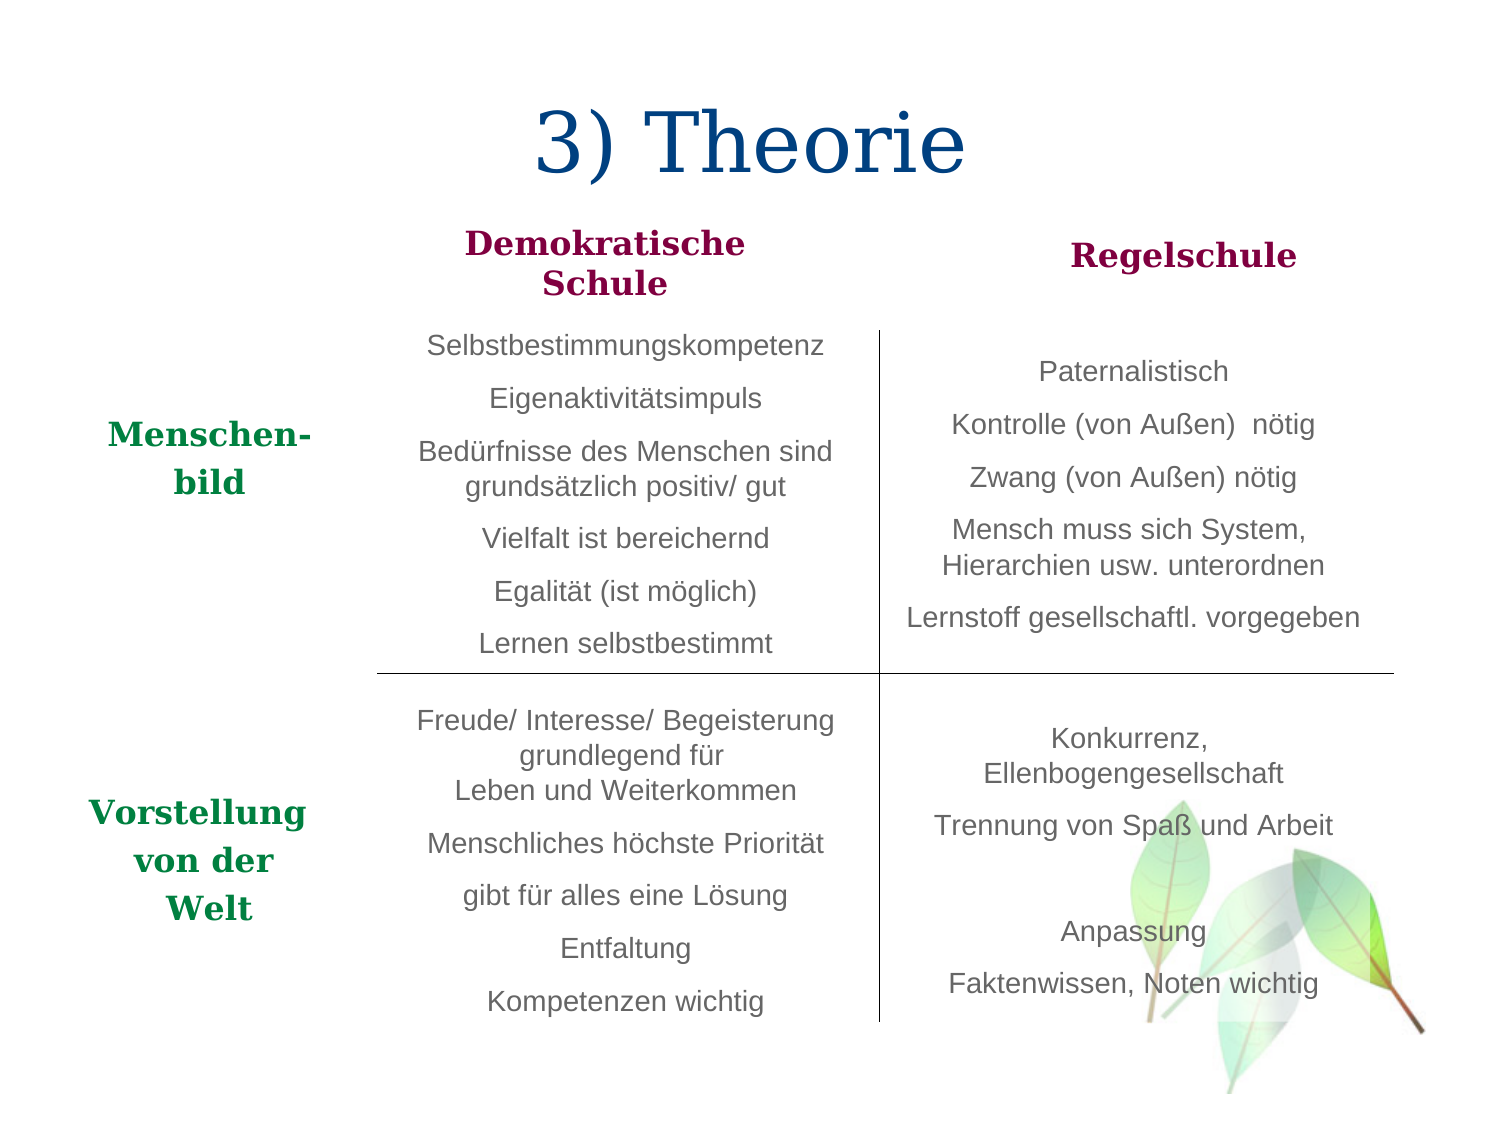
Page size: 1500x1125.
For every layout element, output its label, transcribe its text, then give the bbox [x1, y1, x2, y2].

text_box Selbstbestimmungskompetenz Eigenaktivitätsimpuls Bedürfnisse des Menschen sind grundsätzlich positiv/ gut Vielfalt ist bereichernd Egalität (ist möglich) Lernen selbstbestimmt [389, 330, 863, 656]
text_box Vorstellung von der Welt [29, 775, 378, 927]
text_box Freude/ Interesse/ Begeisterung grundlegend für Leben und Weiterkommen Menschliches höchste Priorität gibt für alles eine Lösung Entfaltung Kompetenzen wichtig [389, 696, 863, 1022]
text_box Demokratische Schule [431, 233, 780, 310]
text_box Menschen- bild [35, 397, 384, 501]
text_box Paternalistisch Kontrolle (von Außen) nötig Zwang (von Außen) nötig Mensch muss sich System, Hierarchien usw. unterordnen Lernstoff gesellschaftl. vorgegeben [897, 330, 1371, 656]
picture [1130, 799, 1426, 1094]
text_box Regelschule [1009, 233, 1359, 282]
text_box Konkurrenz, Ellenbogengesellschaft Trennung von Spaß und Arbeit Anpassung Faktenwissen, Noten wichtig [897, 696, 1371, 1022]
title 3) Theorie [75, 45, 1426, 233]
